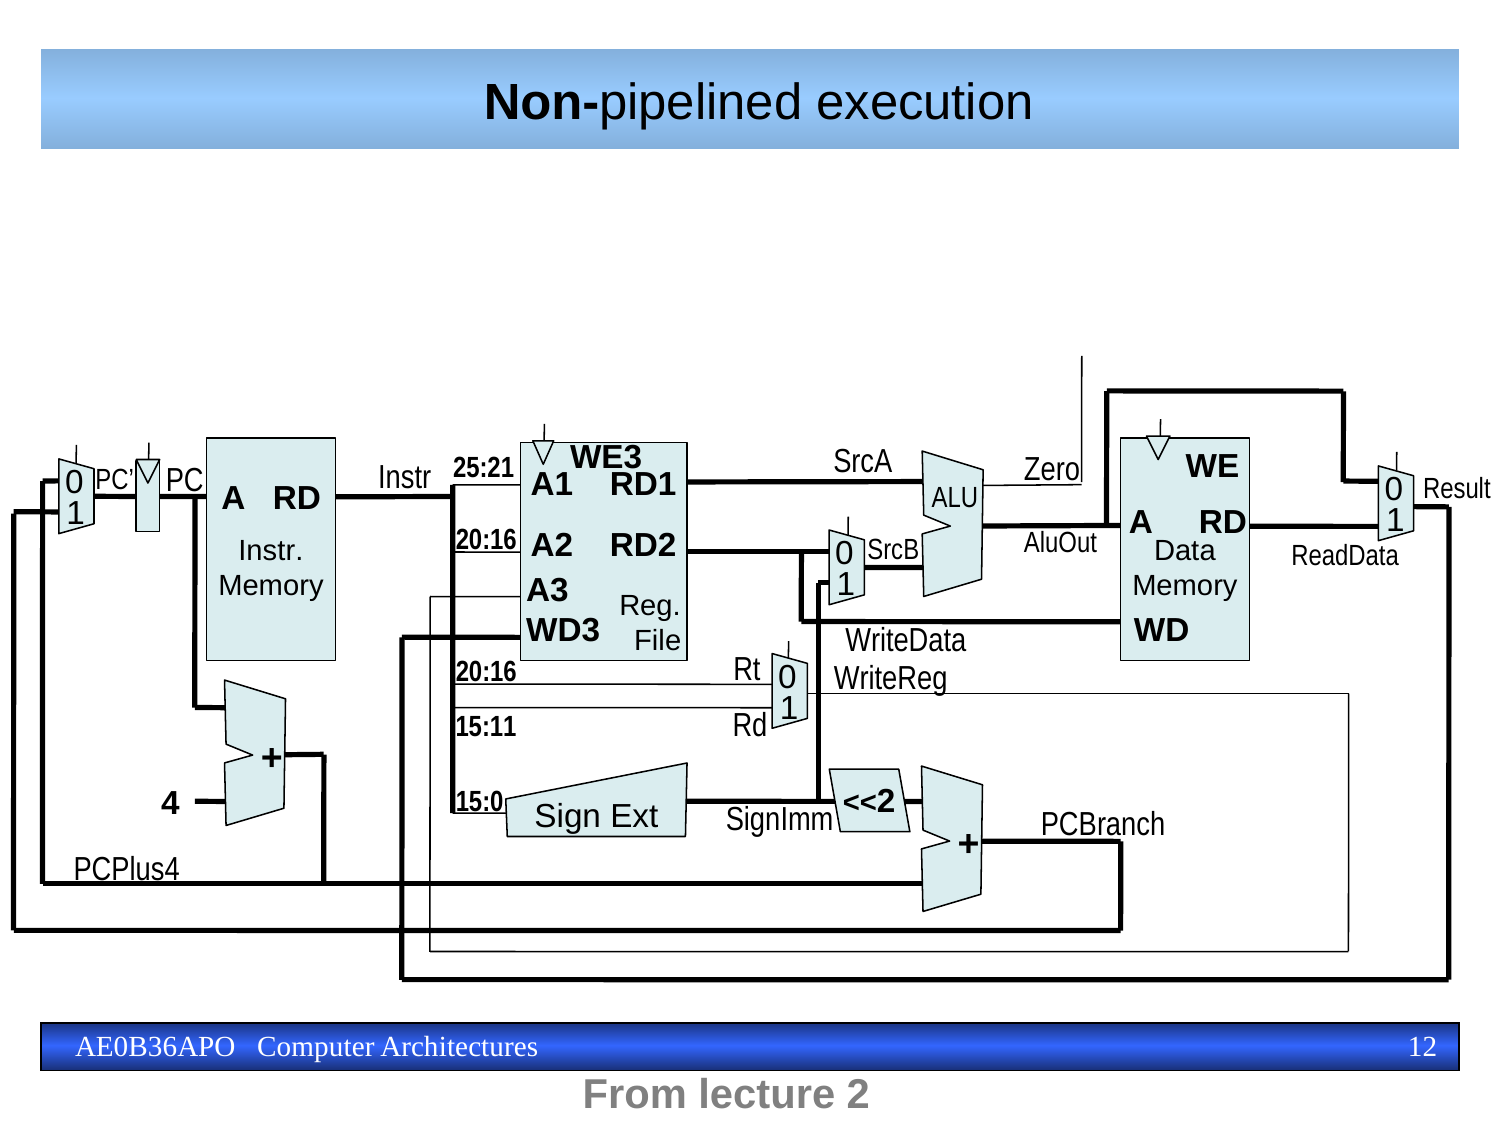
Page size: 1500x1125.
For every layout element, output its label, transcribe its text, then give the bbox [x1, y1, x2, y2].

text_box 0 [69, 472, 79, 485]
text_box WD [1120, 601, 1203, 654]
text_box 20:16 [449, 514, 520, 562]
text_box [224, 680, 286, 751]
text_box PCBranch [1034, 796, 1172, 849]
text_box 1 [773, 680, 805, 732]
text_box [922, 520, 983, 597]
text_box Data Memory [1120, 437, 1250, 494]
text_box From lecture 2 [567, 1059, 886, 1125]
text_box 0 [772, 648, 803, 701]
text_box [136, 459, 160, 532]
text_box + [242, 726, 302, 784]
text_box SrcB [861, 524, 926, 572]
text_box Reg. File [520, 508, 688, 516]
text_box A1 RD1 [520, 455, 688, 508]
text_box A2 RD2 [520, 516, 688, 569]
text_box WriteData [839, 611, 973, 664]
text_box WriteReg [827, 650, 954, 703]
text_box [90, 467, 95, 525]
text_box Reg. File [548, 442, 564, 455]
text_box A RD [206, 470, 336, 523]
text_box <<2 [828, 771, 911, 828]
text_box Zero [1017, 441, 1087, 494]
text_box [1146, 436, 1170, 460]
text_box Result [1417, 463, 1497, 511]
text_box Sign Ext [505, 762, 688, 837]
text_box WE3 [564, 429, 658, 482]
text_box 25:21 [447, 442, 520, 490]
text_box PC [159, 451, 206, 504]
text_box [1409, 474, 1414, 532]
text_box A RD [1116, 494, 1260, 546]
text_box [921, 844, 982, 912]
text_box 0 [1388, 479, 1398, 492]
text_box Rt [727, 641, 767, 693]
text_box [803, 662, 808, 720]
text_box 0 [829, 525, 860, 578]
text_box A3 WD3 [520, 562, 615, 654]
title Non-pipelined execution [41, 49, 1459, 149]
text_box + [939, 812, 999, 870]
text_box PCPlus4 [67, 841, 187, 893]
text_box AluOut [1018, 517, 1104, 565]
text_box [921, 766, 983, 837]
text_box Reg. File [520, 442, 538, 455]
text_box 1 [60, 485, 91, 538]
text_box Instr [372, 449, 438, 502]
text_box 20:16 [449, 646, 523, 693]
text_box 15:11 [449, 701, 523, 749]
text_box Instr. Memory [206, 523, 336, 661]
text_box 0 [1378, 461, 1409, 514]
text_box 0 [782, 667, 792, 680]
text_box 4 [146, 773, 195, 830]
text_box [922, 451, 984, 516]
text_box SignImm [719, 791, 840, 843]
text_box Reg. File [520, 569, 688, 661]
text_box ReadData [1285, 530, 1405, 578]
text_box 1 [830, 556, 862, 609]
text_box WriteData [913, 631, 924, 649]
text_box 15:0 [449, 776, 510, 824]
text_box 0 [839, 543, 849, 556]
text_box [860, 538, 865, 596]
text_box 1 [1380, 492, 1411, 545]
text_box [839, 828, 910, 832]
text_box [532, 440, 554, 465]
text_box ALU [925, 472, 985, 520]
text_box PC’ [90, 454, 140, 502]
text_box Reg. File [658, 442, 688, 455]
text_box Instr. Memory [206, 437, 336, 470]
text_box SrcA [827, 433, 899, 486]
text_box Rd [726, 697, 774, 750]
text_box WE [1171, 437, 1254, 490]
text_box Data Memory [1120, 546, 1250, 661]
text_box [224, 758, 285, 826]
text_box 0 [58, 454, 90, 507]
